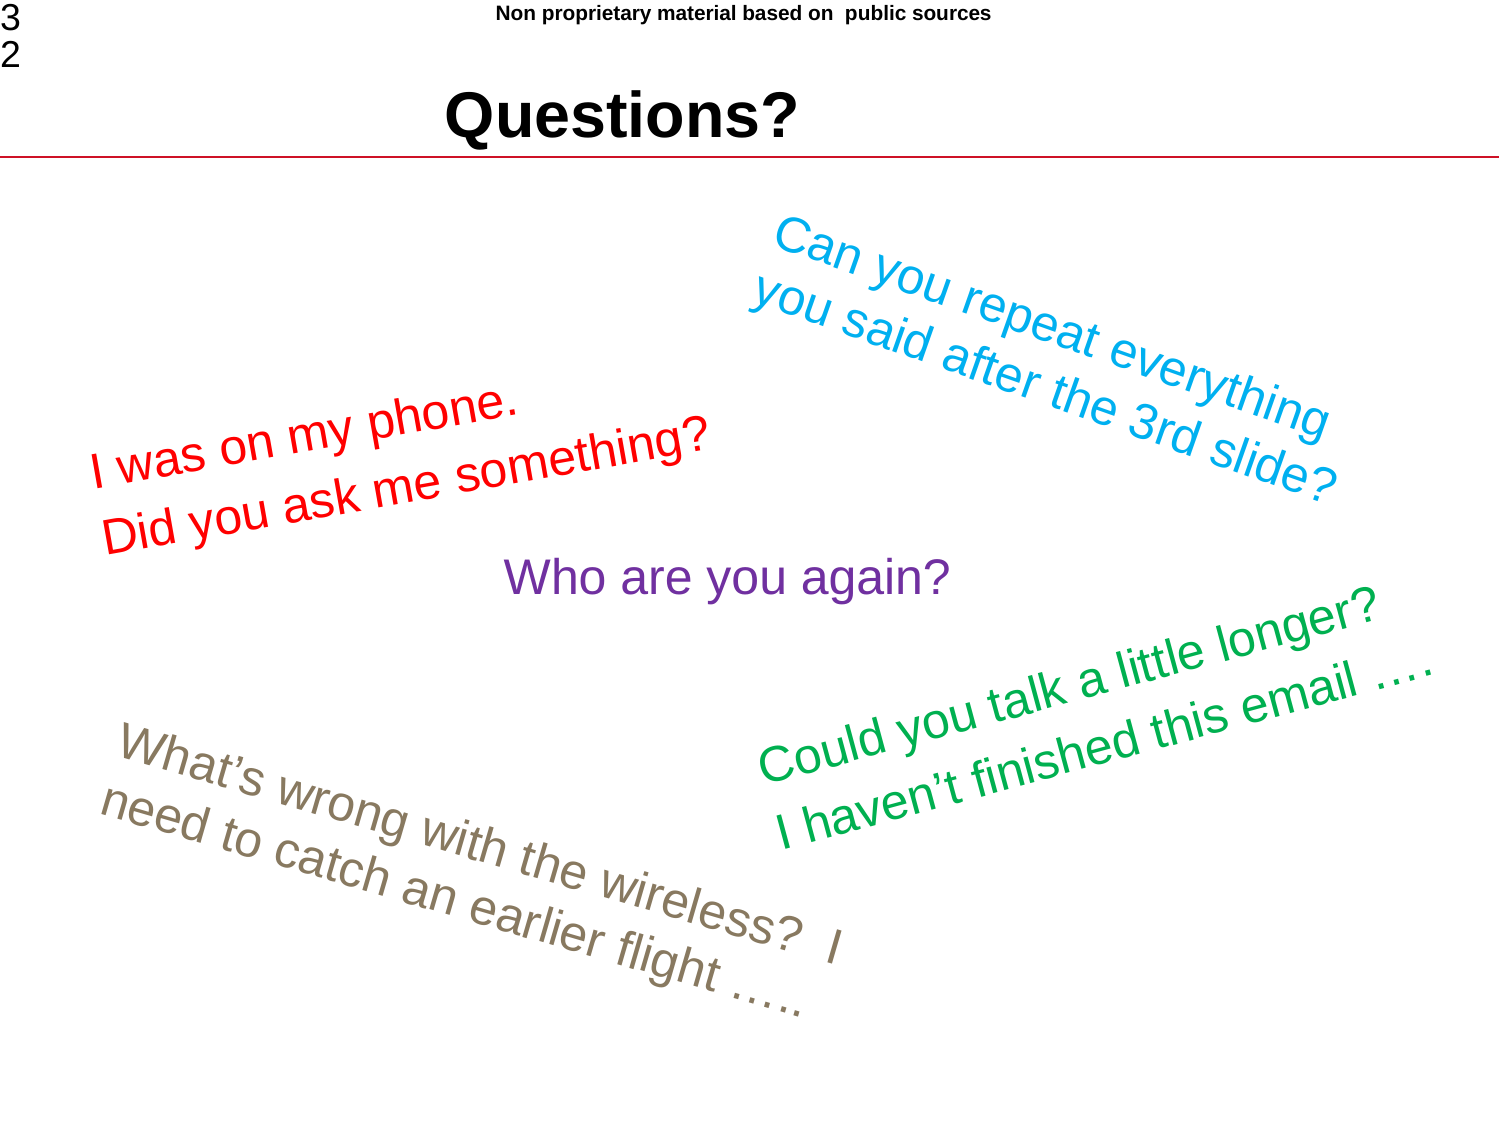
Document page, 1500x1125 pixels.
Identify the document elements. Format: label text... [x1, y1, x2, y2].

title Questions? [38, 35, 1225, 158]
text_box Can you repeat everything you said after the 3rd slide? [695, 173, 1445, 550]
text_box Could you talk a little longer? I haven’t finished this email …. [734, 544, 1474, 872]
list Who are you again? [488, 536, 970, 1125]
text_box What’s wrong with the wireless? I need to catch an earlier flight ….. [78, 696, 947, 1068]
text_box I was on my phone. Did you ask me something? [31, 316, 766, 583]
